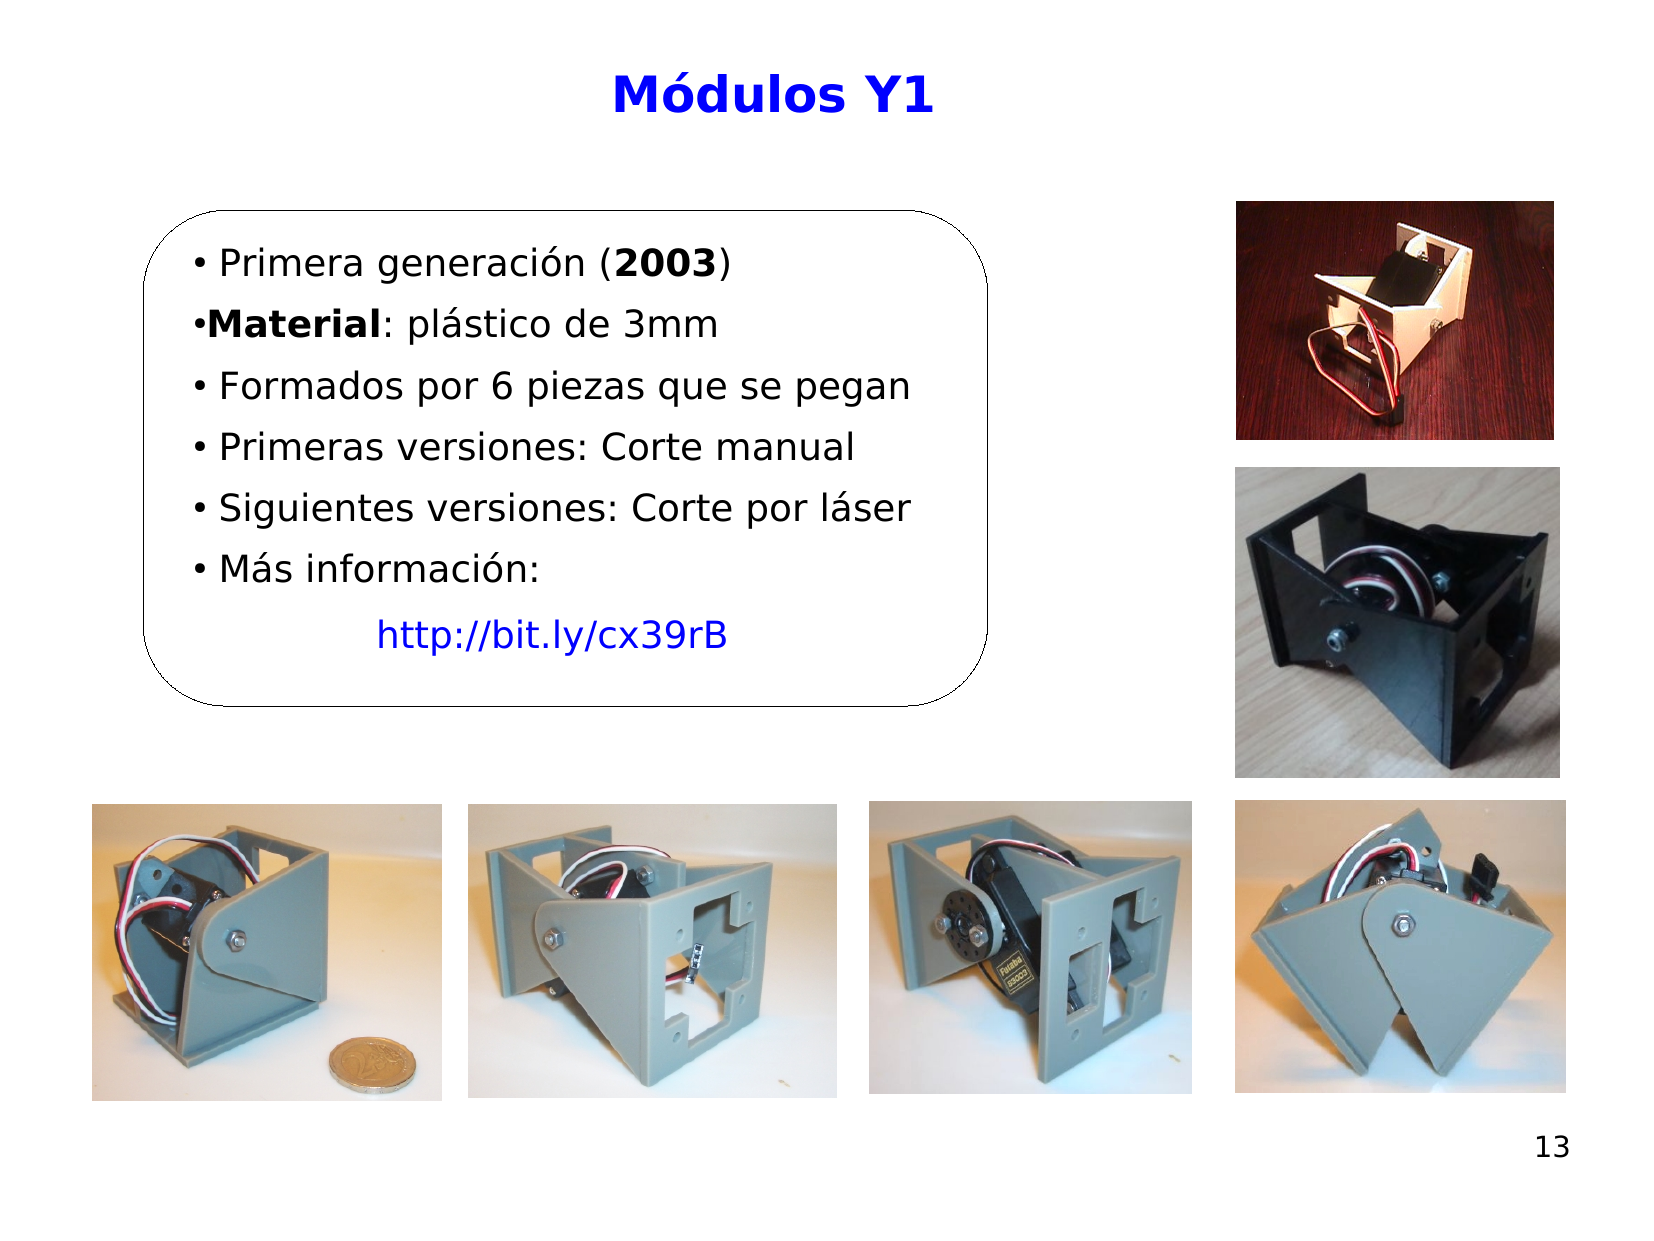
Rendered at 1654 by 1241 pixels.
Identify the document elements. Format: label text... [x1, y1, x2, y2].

text_box Módulos Y1 [596, 58, 957, 132]
picture [92, 804, 442, 1101]
picture [1235, 800, 1566, 1093]
text_box http://bit.ly/cx39rB [361, 606, 745, 665]
picture [1236, 201, 1554, 440]
picture [869, 801, 1192, 1094]
picture [468, 804, 837, 1098]
text_box Primera generación (2003) Material: plástico de 3mm Formados por 6 piezas que se pegan Primeras versiones: Corte manual Siguientes versiones: Corte por láser Más información: [178, 234, 927, 600]
picture [1235, 467, 1560, 778]
